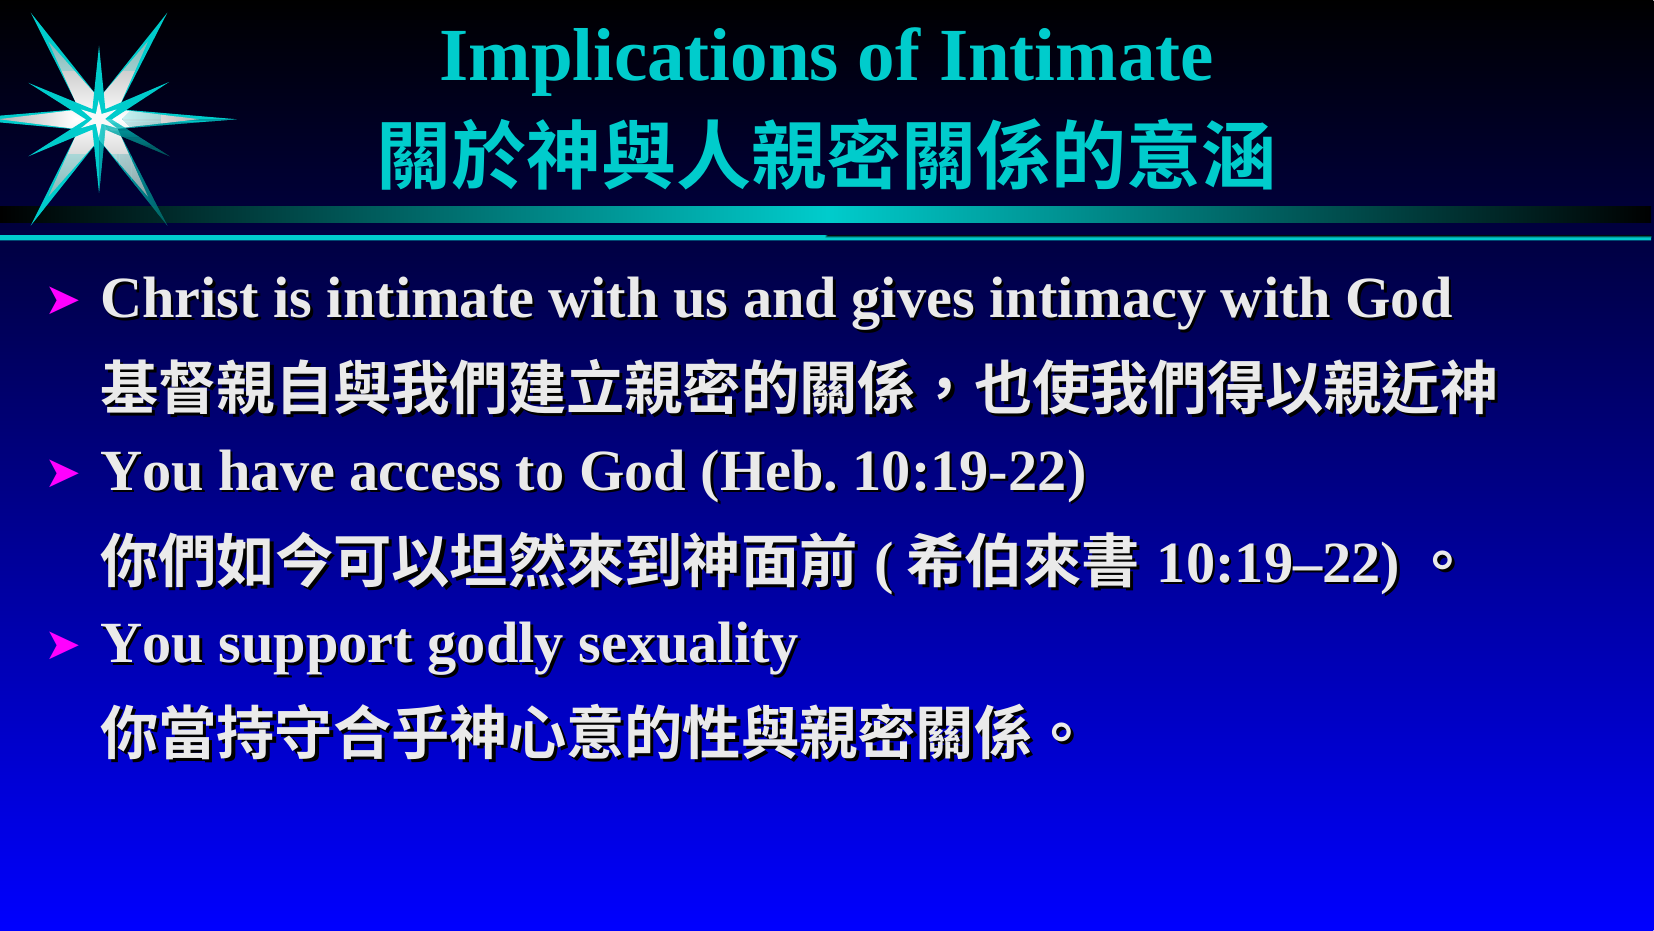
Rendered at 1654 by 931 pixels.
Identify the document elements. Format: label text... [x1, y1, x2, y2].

list Christ is intimate with us and gives intimacy with God 基督親自與我們建立親密的關係，也使我們得以親近神 You have access to God (Heb. 10:19-22) 你們如今可以坦然來到神面前(希伯來書10:19–22)。 You support godly sexuality 你當持守合乎神心意的性與親密關係。 [44, 265, 1610, 931]
title Implications of Intimate 關於神與人親密關係的意涵 [124, 13, 1530, 205]
